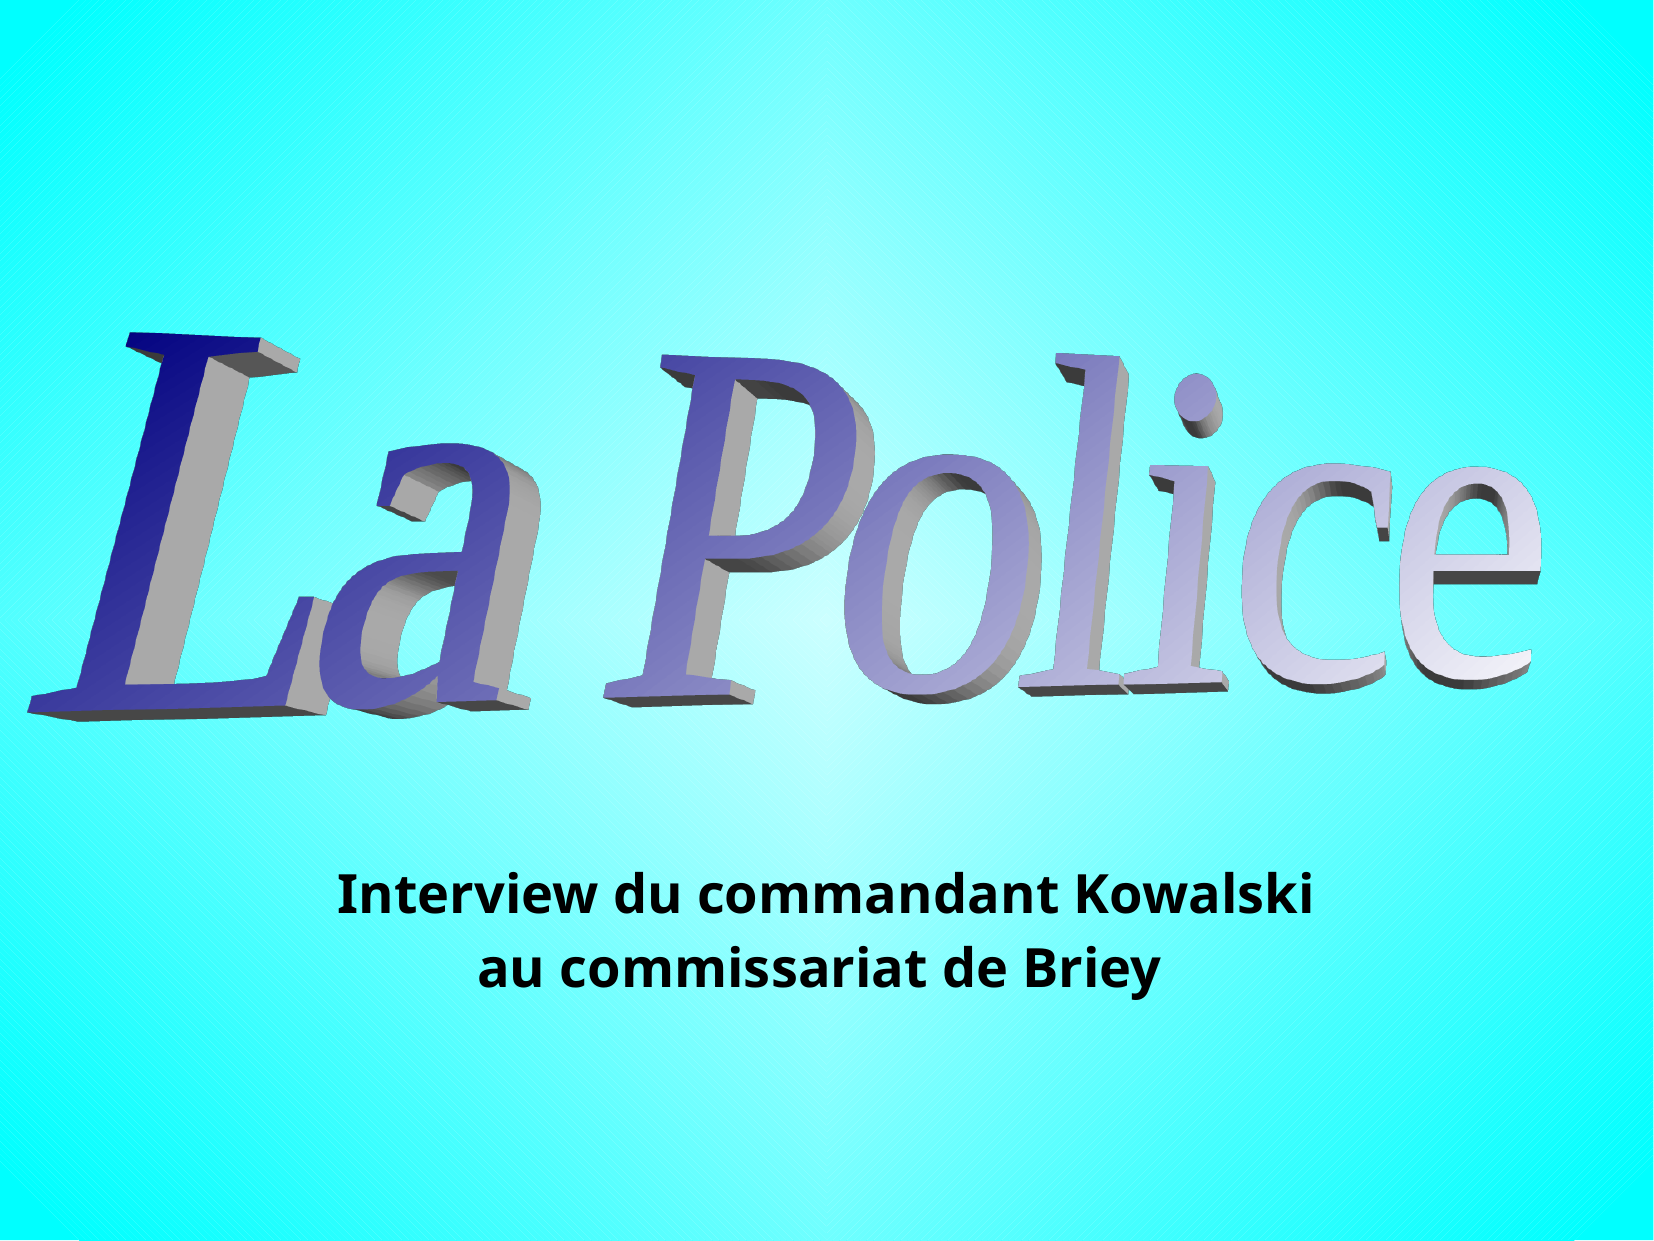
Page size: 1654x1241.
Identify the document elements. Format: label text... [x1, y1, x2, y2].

text_box Interview du commandant Kowalski au commissariat de Briey [295, 848, 1359, 991]
